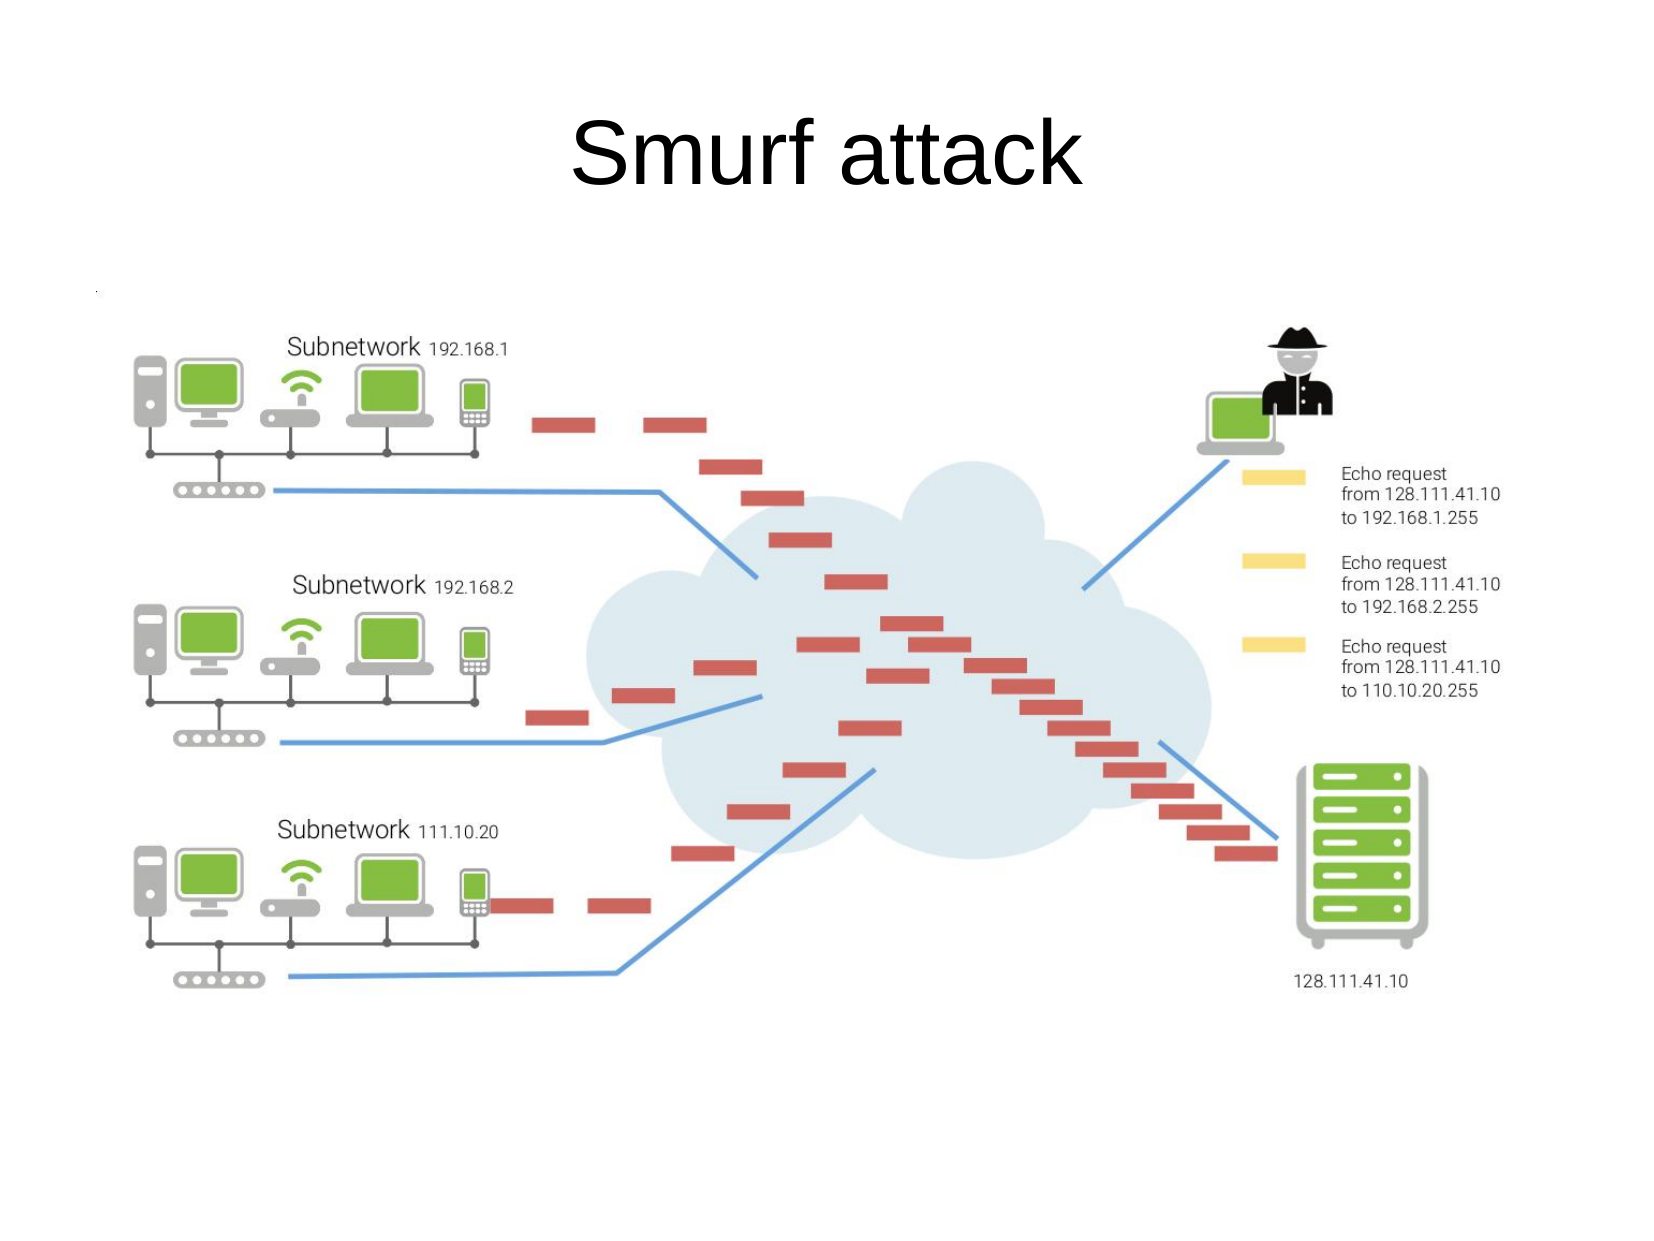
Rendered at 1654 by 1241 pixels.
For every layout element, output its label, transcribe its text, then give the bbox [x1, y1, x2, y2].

title Smurf attack [82, 49, 1571, 257]
picture [96, 290, 1557, 1010]
